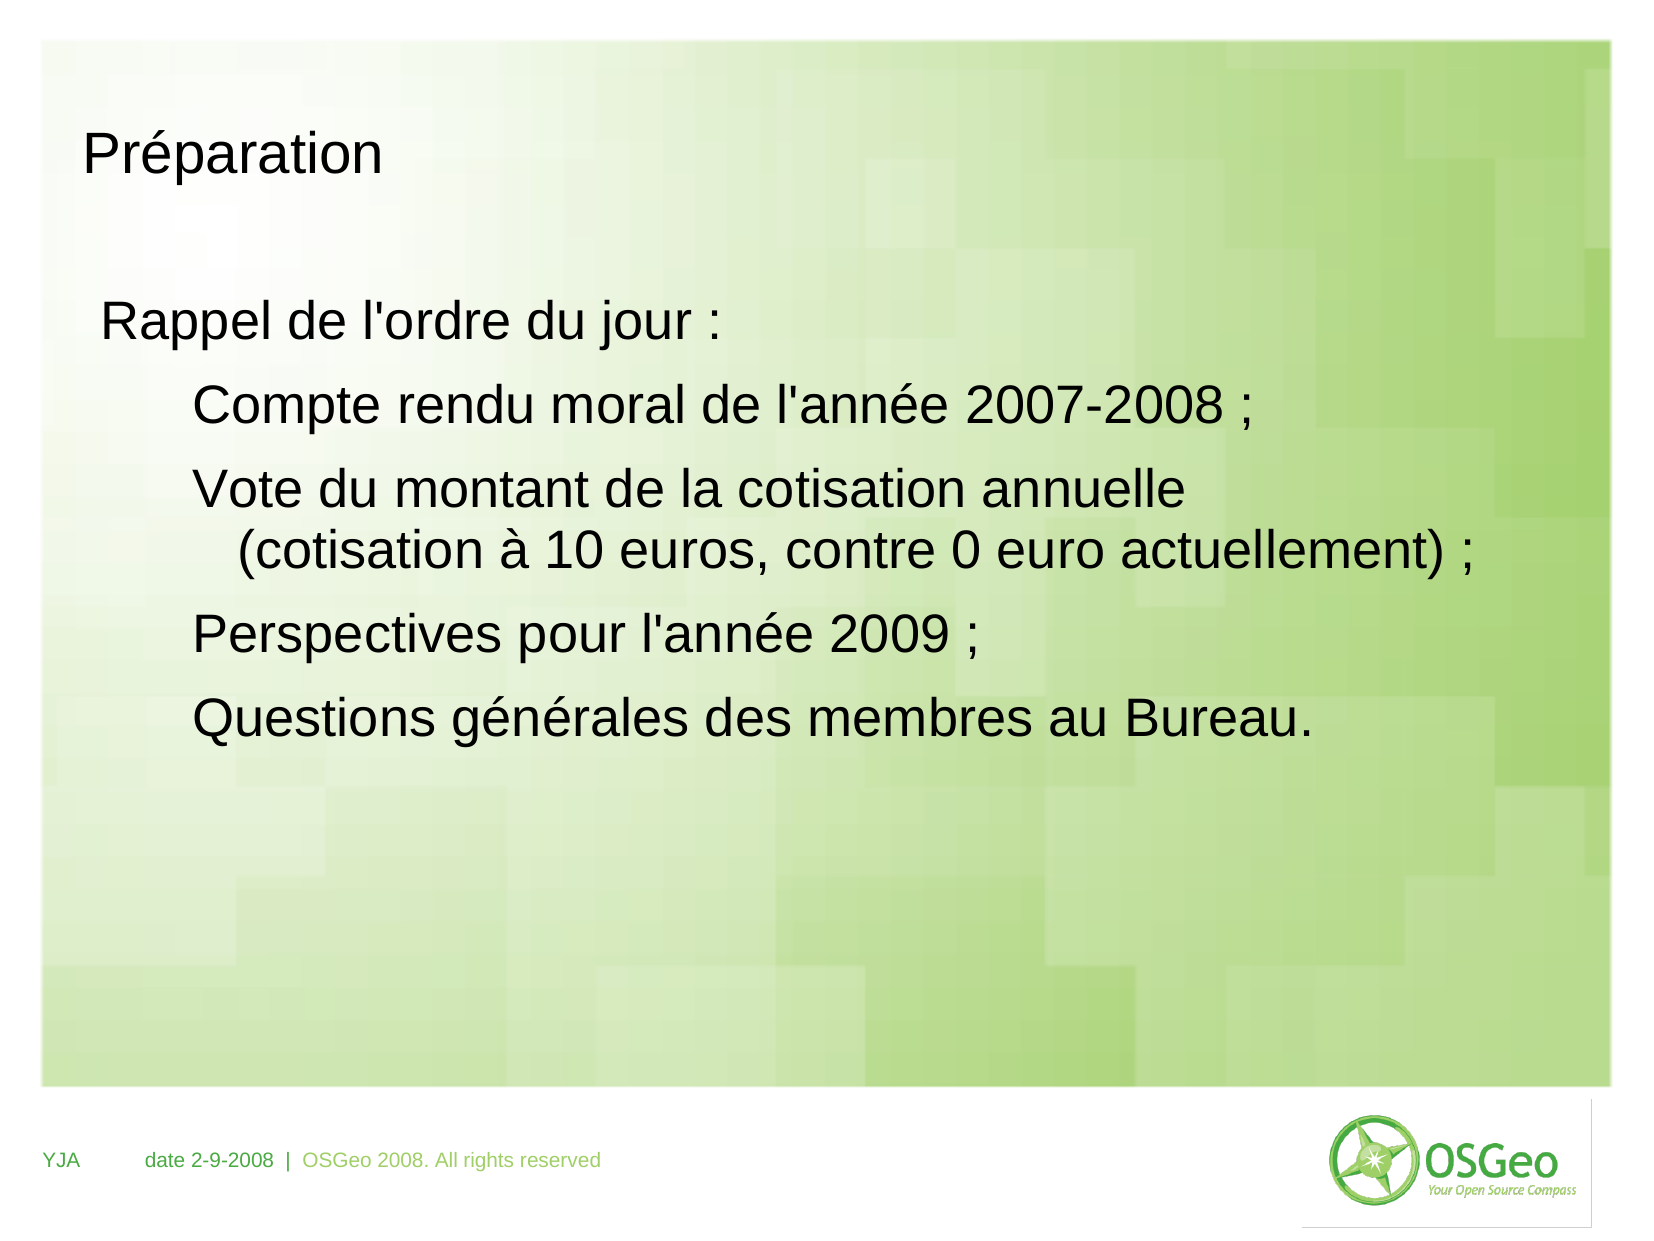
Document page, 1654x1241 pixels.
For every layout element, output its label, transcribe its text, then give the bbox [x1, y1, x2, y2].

list Rappel de l'ordre du jour : Compte rendu moral de l'année 2007-2008 ; Vote du montant de la cotisation annuelle (cotisation à 10 euros, contre 0 euro actuellement) ; Perspectives pour l'année 2009 ; Questions générales des membres au Bureau. [82, 290, 1571, 1109]
picture [0, 1, 1654, 1239]
title Préparation [82, 49, 1571, 257]
